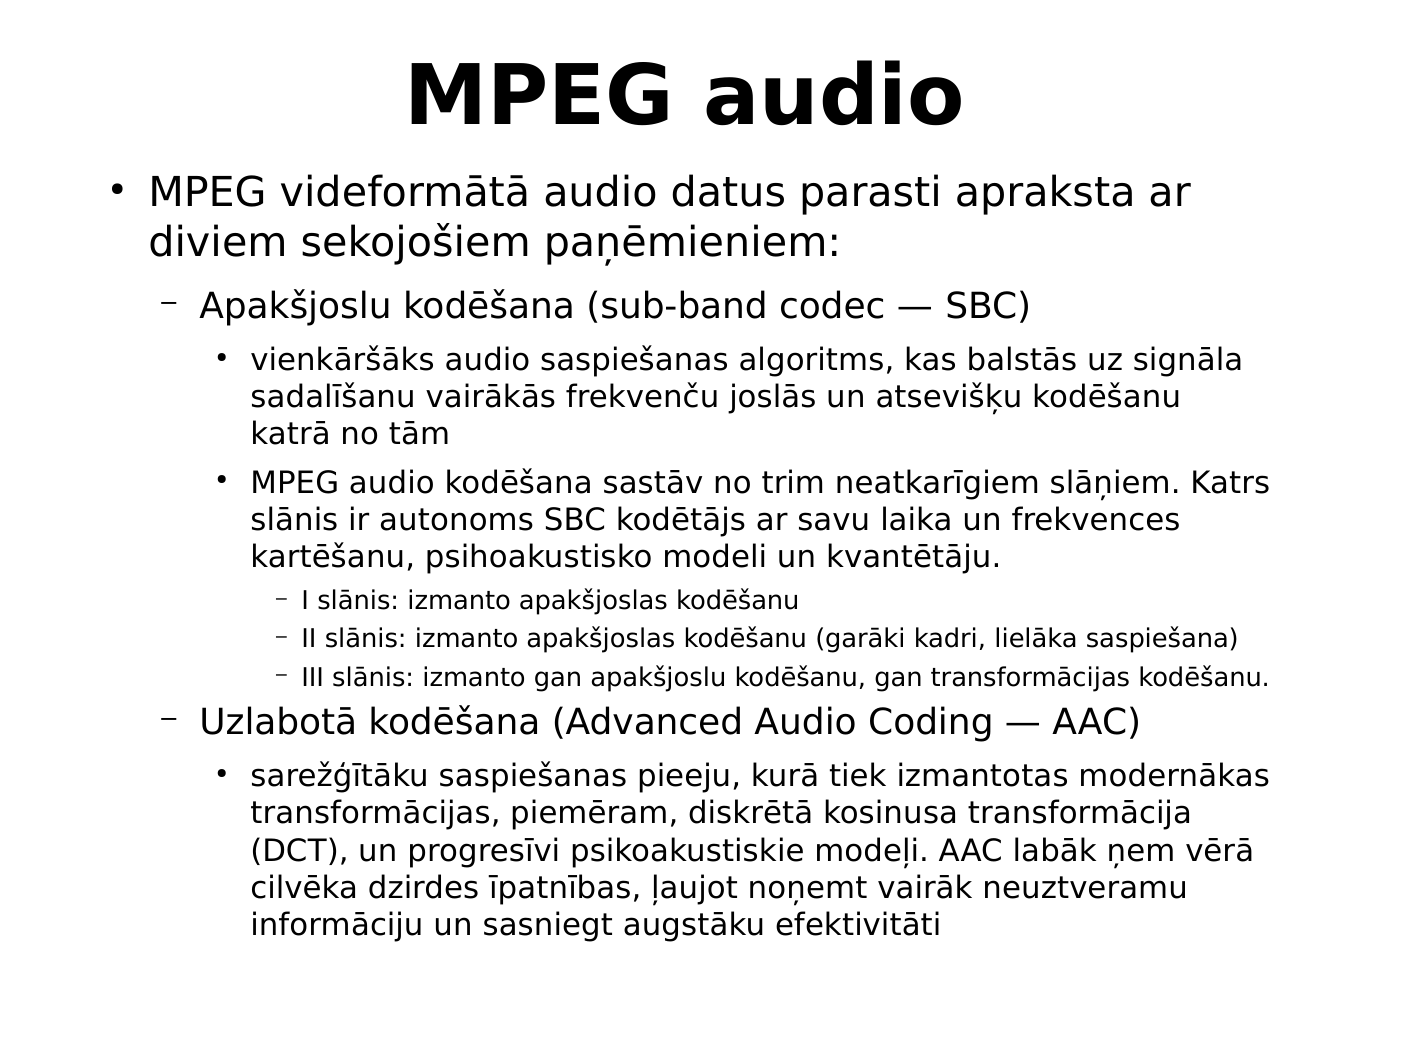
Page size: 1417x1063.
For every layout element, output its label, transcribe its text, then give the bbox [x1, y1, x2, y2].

list MPEG videformātā audio datus parasti apraksta ar diviem sekojošiem paņēmieniem: Apakšjoslu kodēšana (sub-band codec — SBC) vienkāršāks audio saspiešanas algoritms, kas balstās uz signāla sadalīšanu vairākās frekvenču joslās un atsevišķu kodēšanu katrā no tām MPEG audio kodēšana sastāv no trim neatkarīgiem slāņiem. Katrs slānis ir autonoms SBC kodētājs ar savu laika un frekvences kartēšanu, psihoakustisko modeli un kvantētāju. I slānis: izmanto apakšjoslas kodēšanu II slānis: izmanto apakšjoslas kodēšanu (garāki kadri, lielāka saspiešana) III slānis: izmanto gan apakšjoslu kodēšanu, gan transformācijas kodēšanu. Uzlabotā kodēšana (Advanced Audio Coding — AAC) sarežģītāku saspiešanas pieeju, kurā tiek izmantotas modernākas transformācijas, piemēram, diskrētā kosinusa transformācija (DCT), un progresīvi psikoakustiskie modeļi. AAC labāk ņem vērā cilvēka dzirdes īpatnības, ļaujot noņemt vairāk neuztveramu informāciju un sasniegt augstāku efektivitāti [82, 157, 1287, 969]
title MPEG audio [82, 35, 1287, 148]
